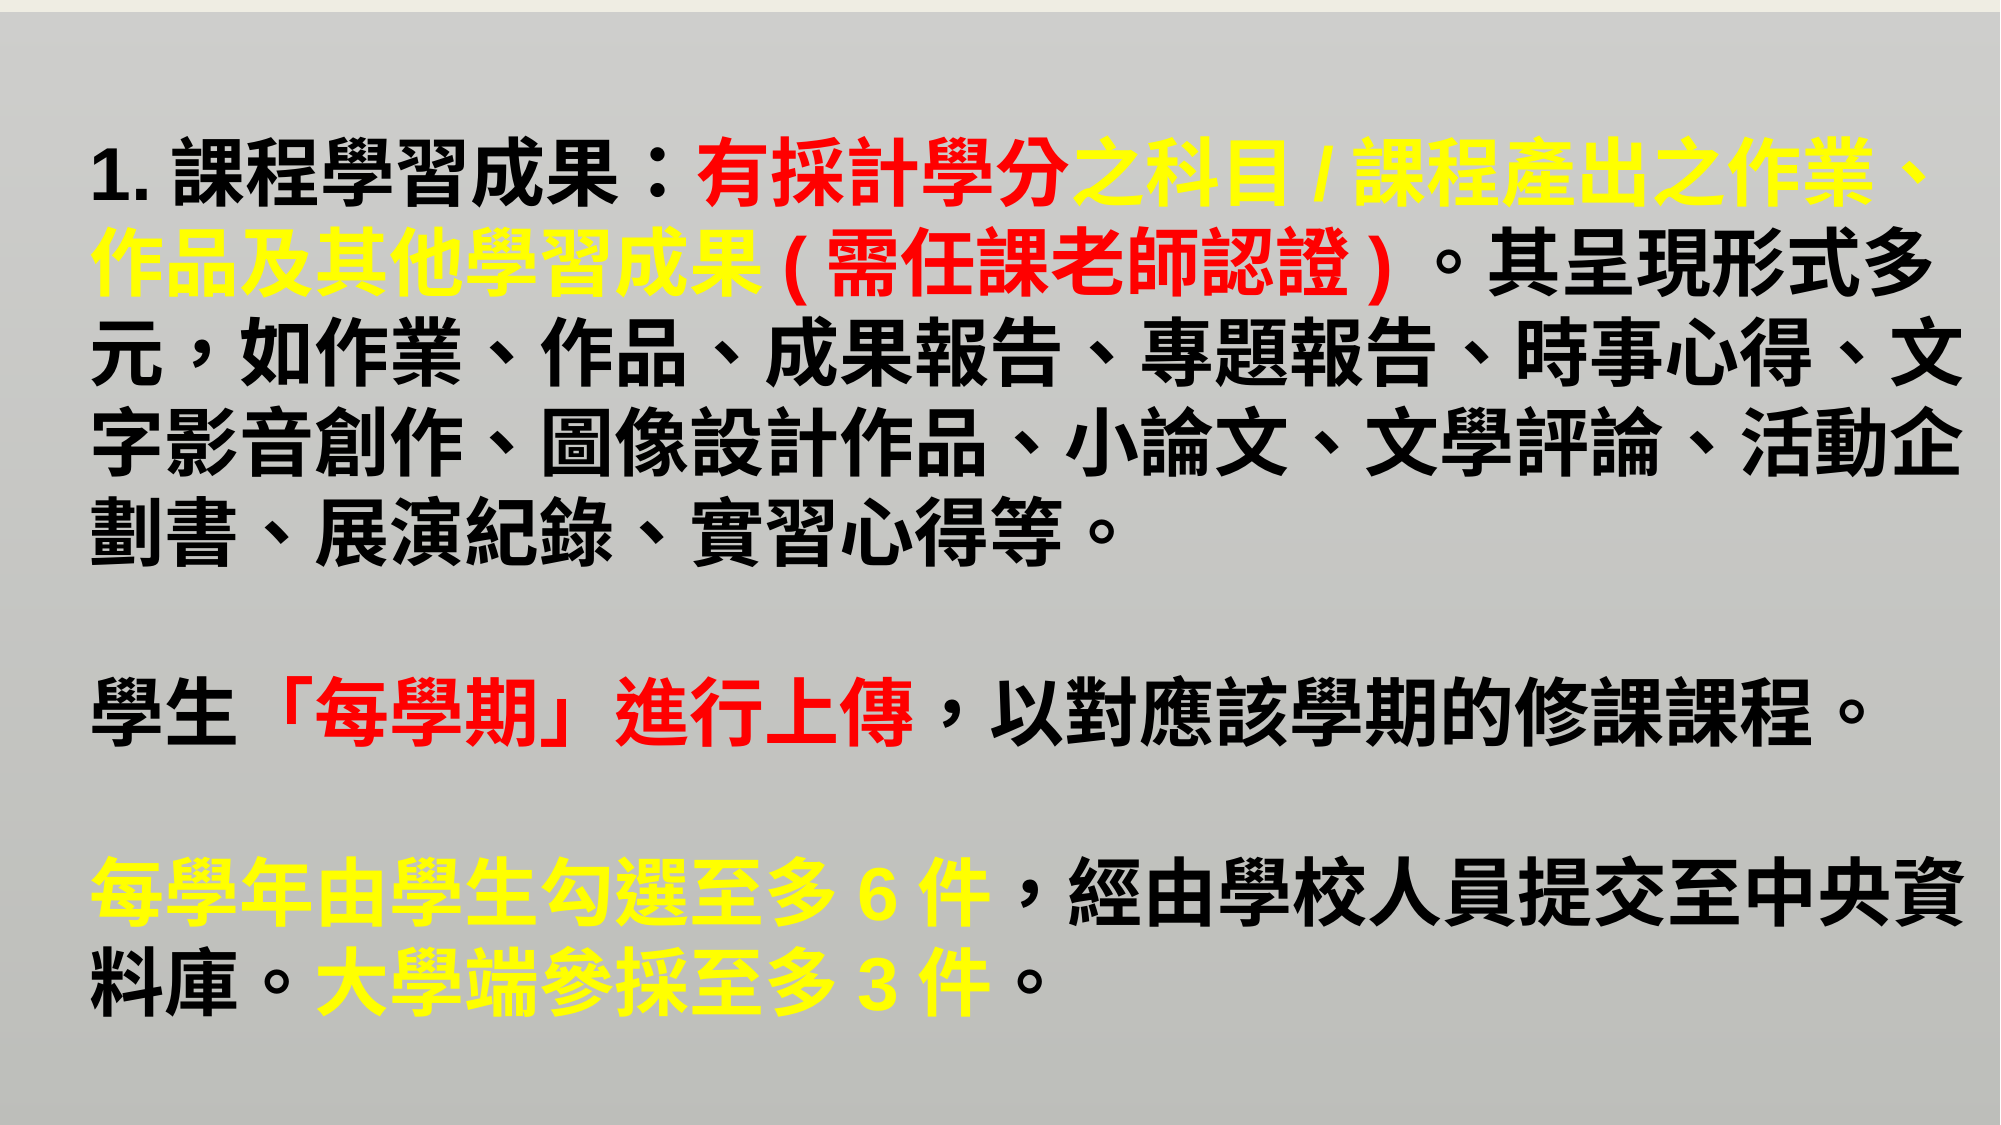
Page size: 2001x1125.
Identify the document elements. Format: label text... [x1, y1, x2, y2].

text_box 1.課程學習成果：有採計學分之科目/課程產出之作業、作品及其他學習成果(需任課老師認證)。其呈現形式多元，如作業、作品、成果報告、專題報告、時事心得、文字影音創作、圖像設計作品、小論文、文學評論、活動企劃書、展演紀錄、實習心得等。 學生「每學期」進行上傳，以對應該學期的修課課程。 每學年由學生勾選至多6件，經由學校人員提交至中央資料庫。大學端參採至多3件。 [0, 12, 2000, 1125]
